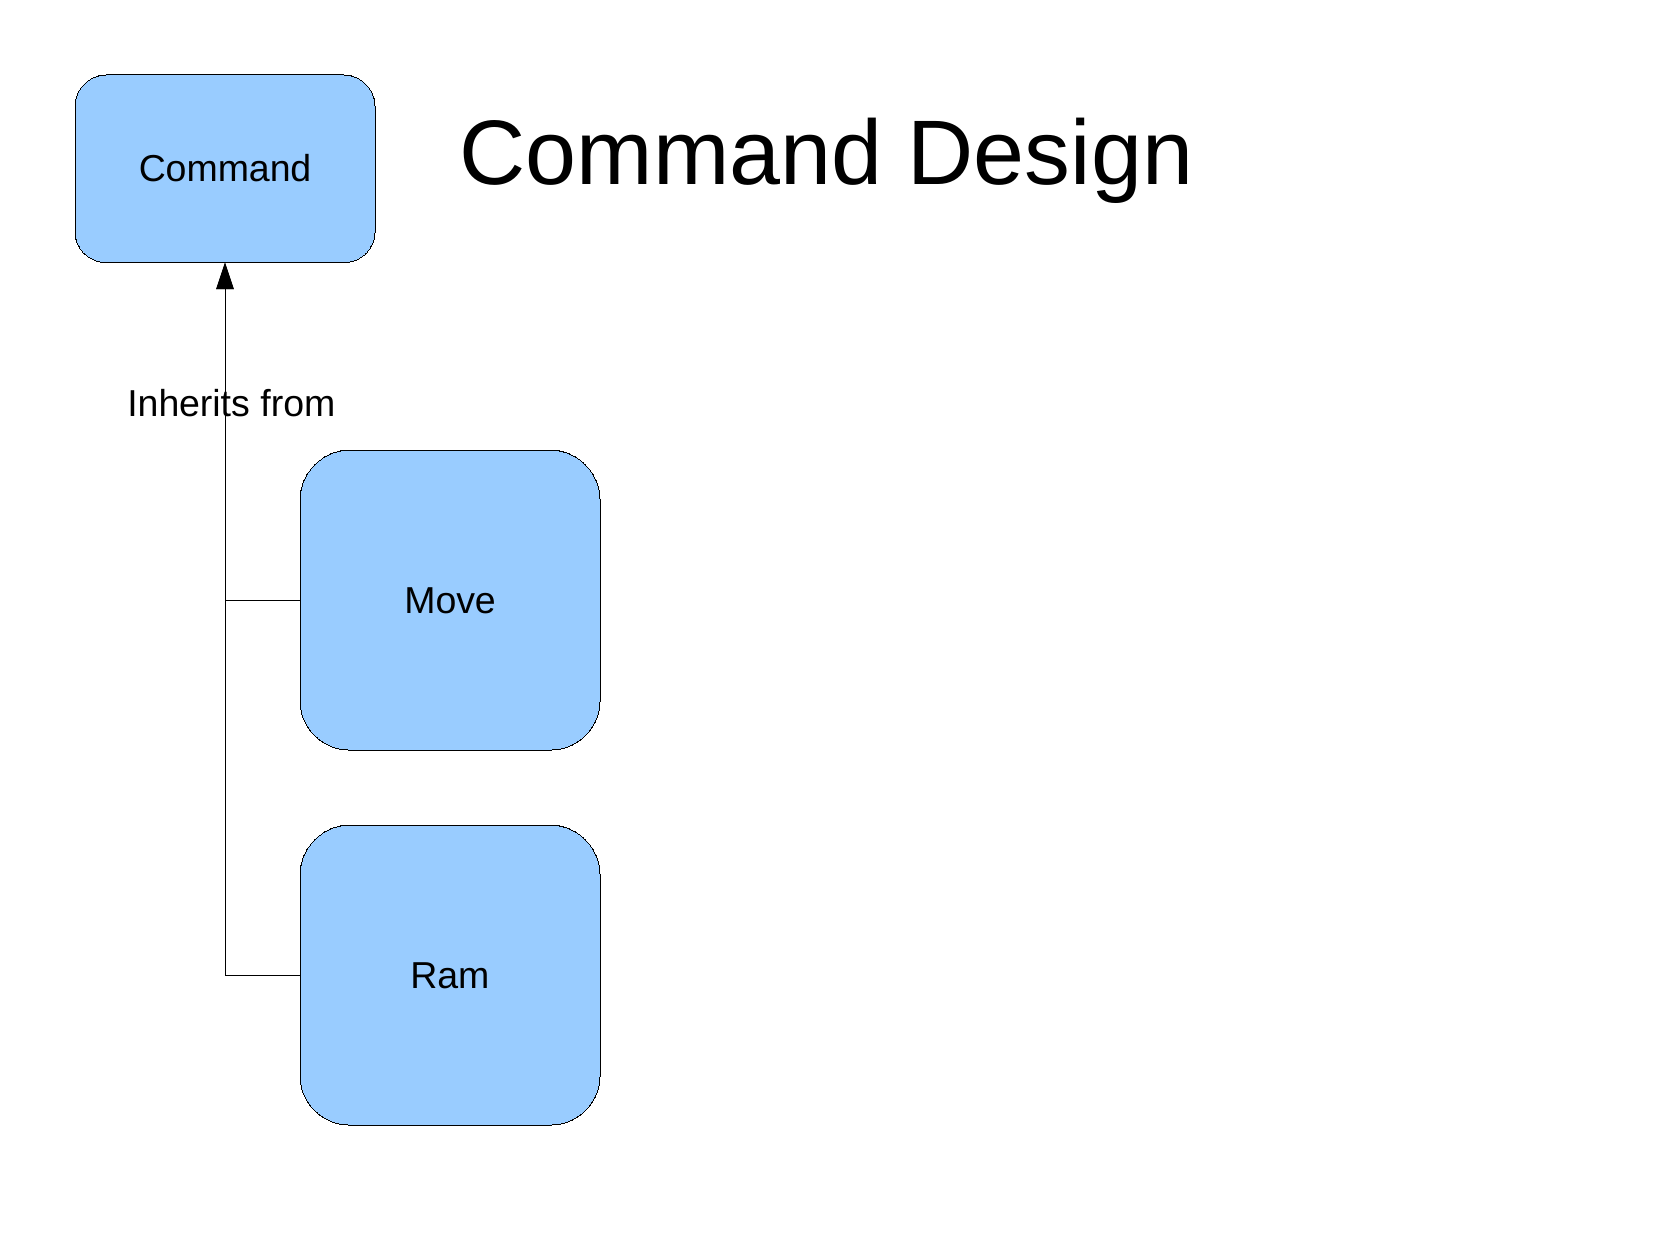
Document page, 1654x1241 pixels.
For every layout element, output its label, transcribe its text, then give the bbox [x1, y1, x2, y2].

title Command Design [82, 56, 1571, 250]
text_box Ram [300, 825, 601, 1126]
text_box Command [75, 86, 369, 263]
text_box Move [300, 450, 601, 751]
text_box Inherits from [112, 375, 376, 432]
